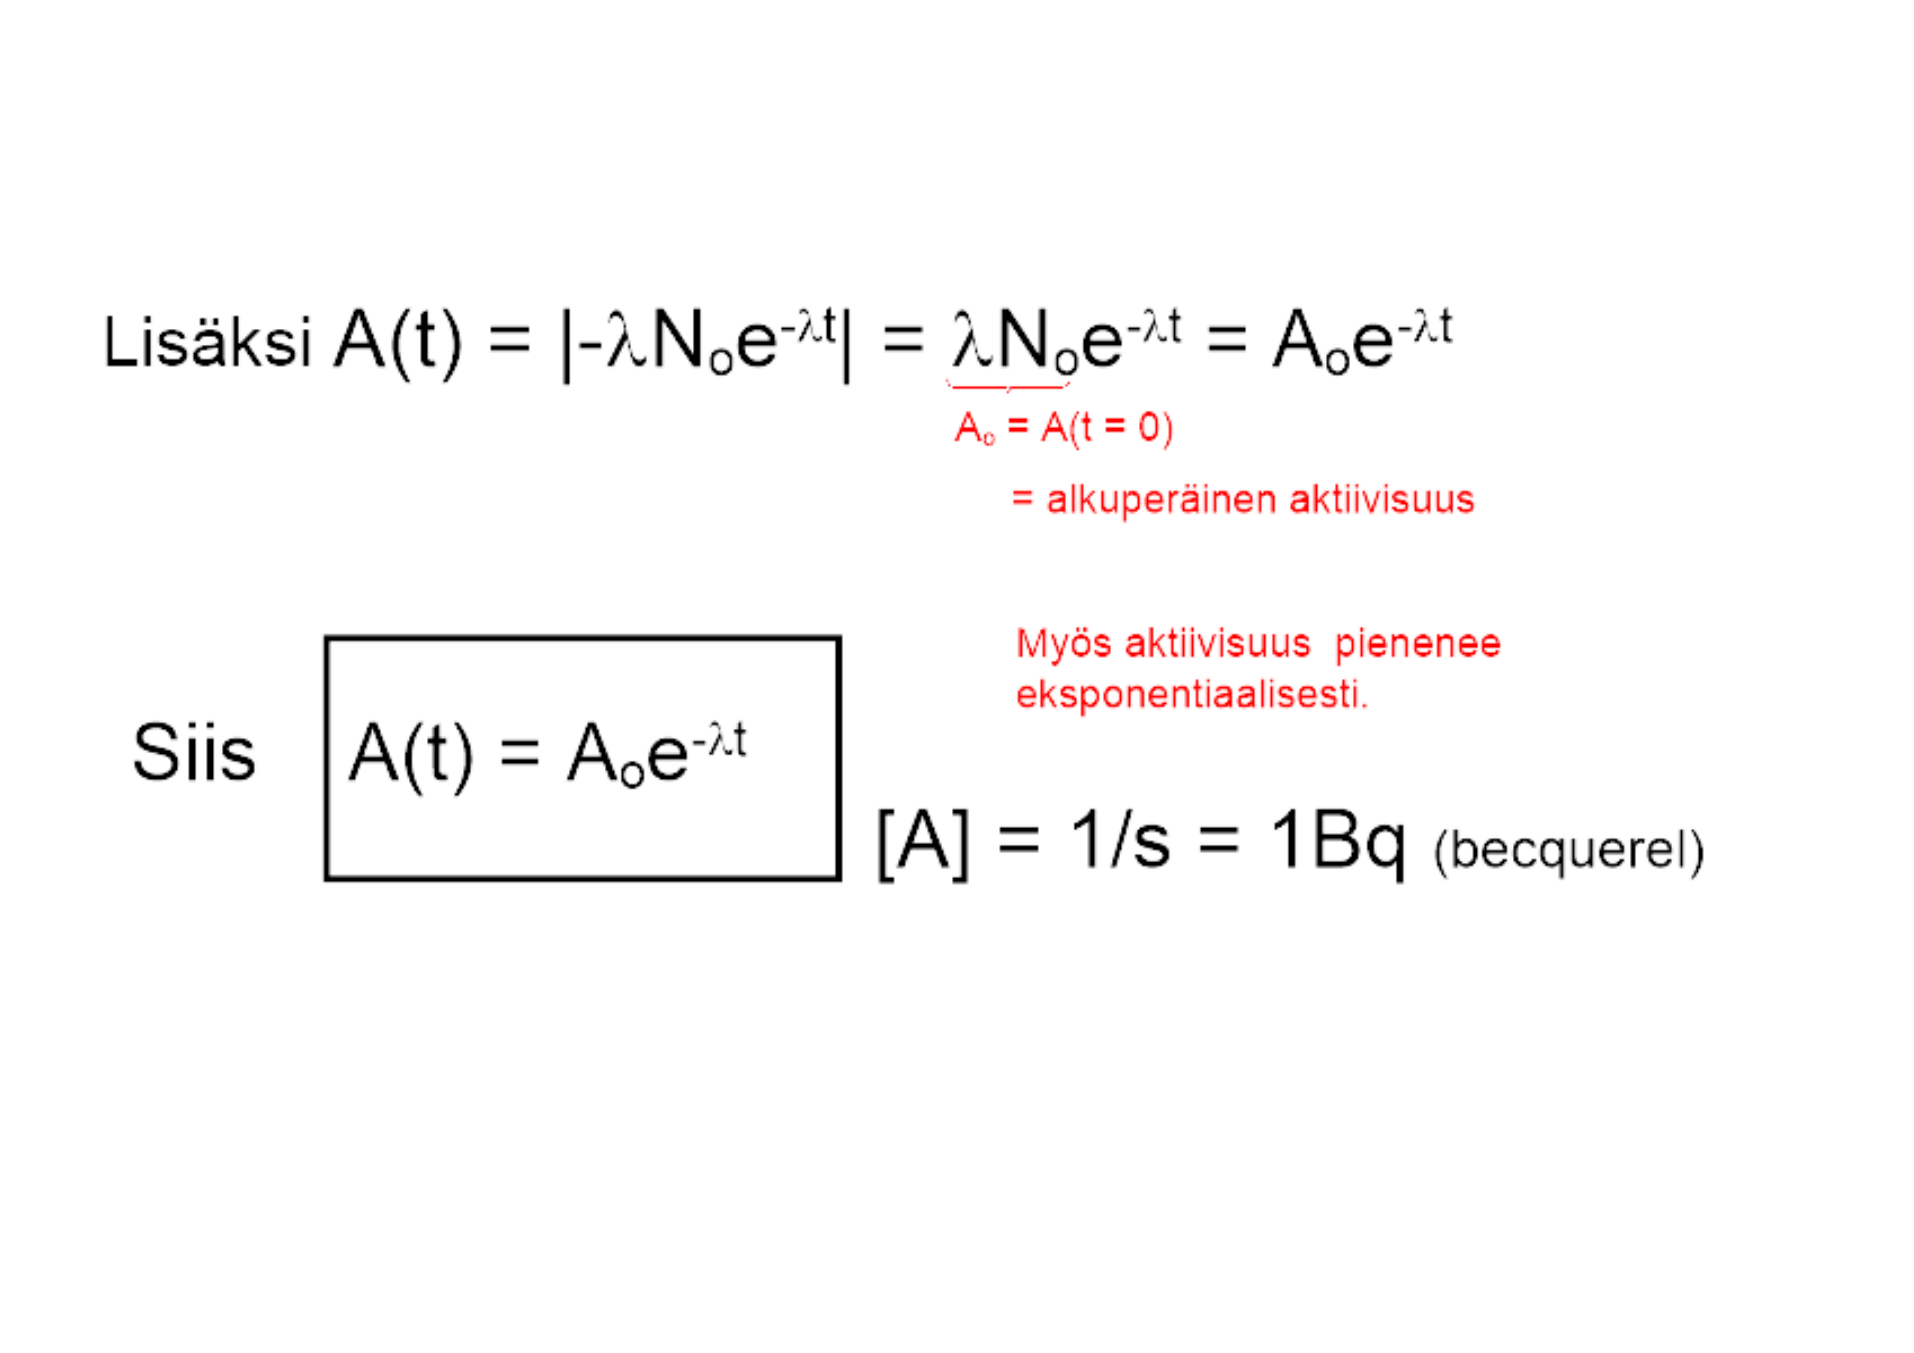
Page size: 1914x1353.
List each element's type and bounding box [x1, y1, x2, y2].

picture [68, 178, 1837, 954]
